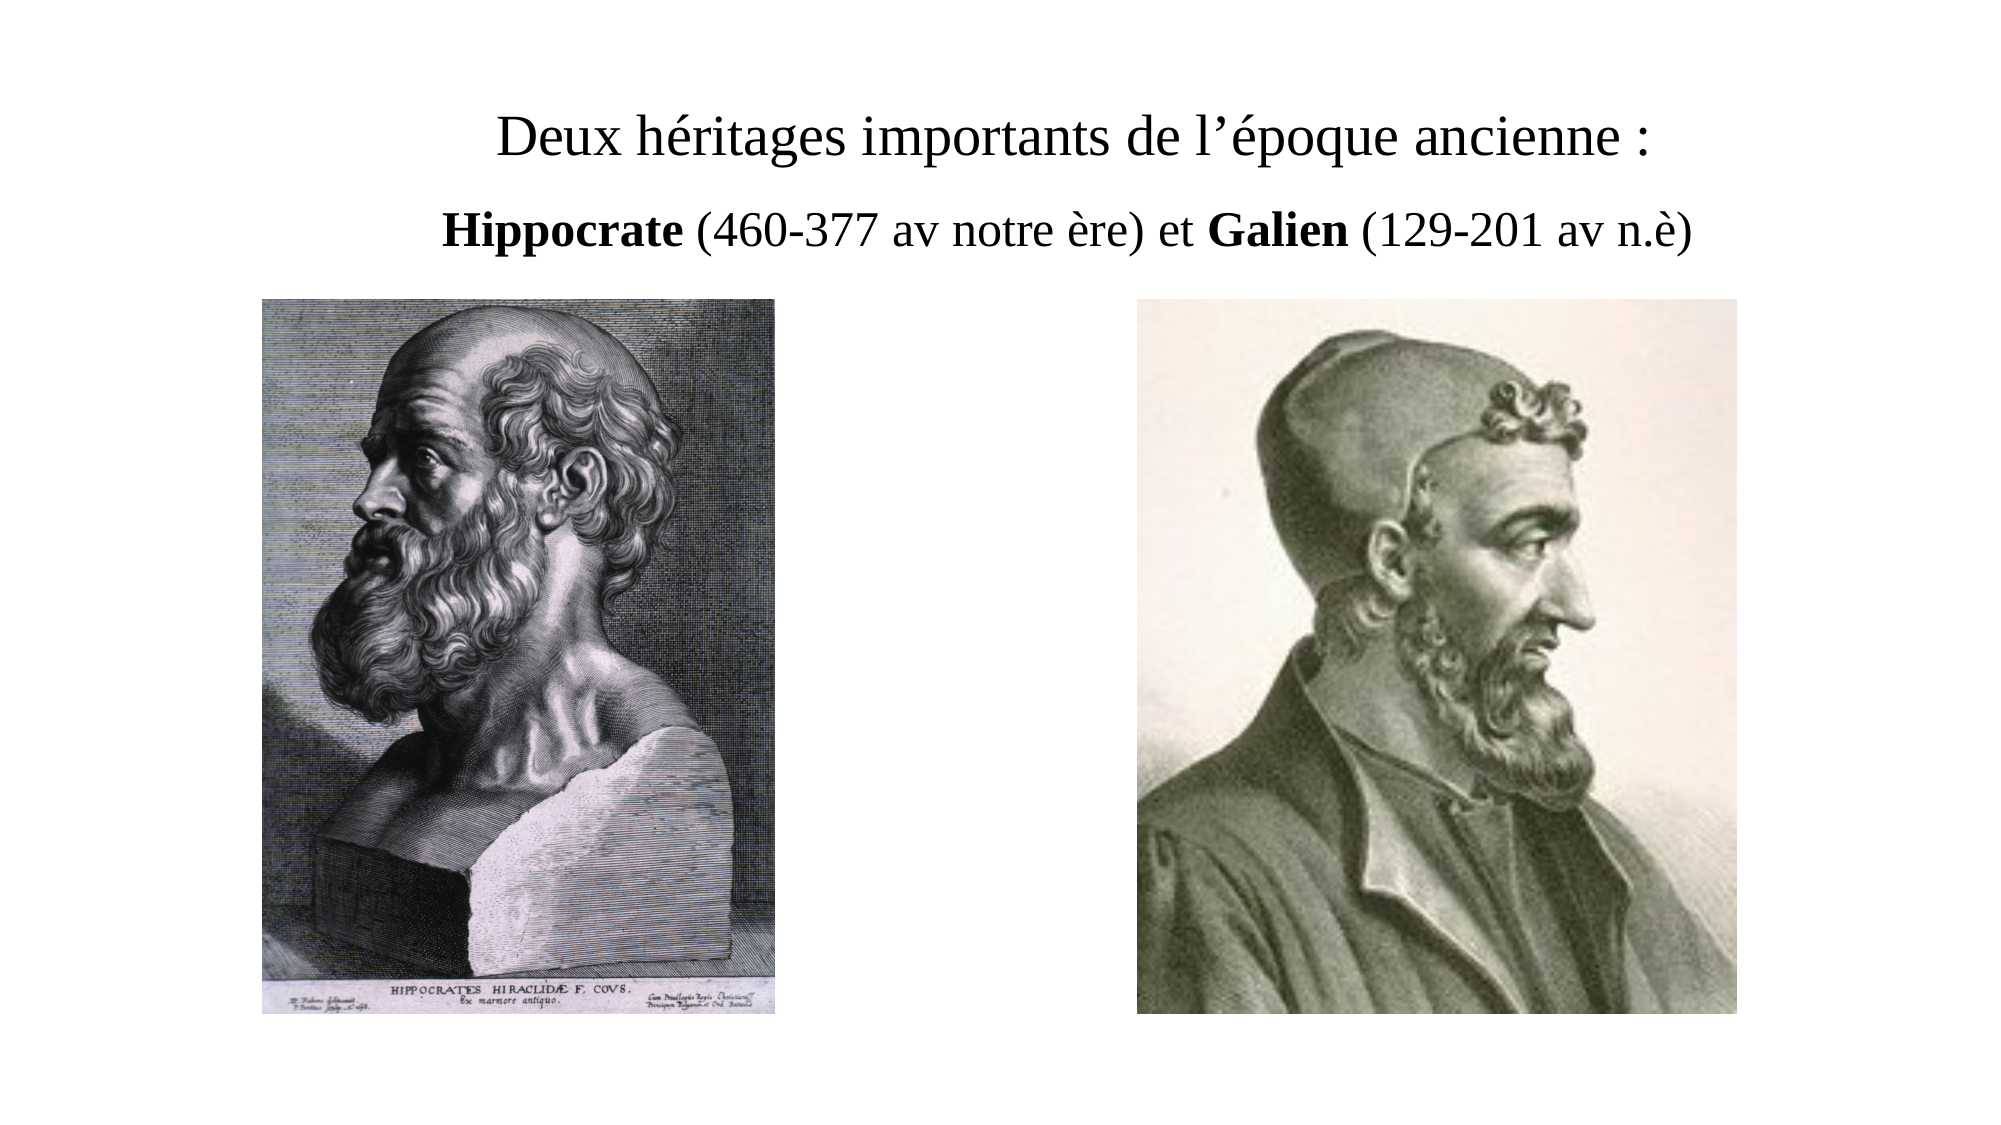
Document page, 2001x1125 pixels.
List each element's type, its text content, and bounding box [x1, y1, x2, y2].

picture [262, 299, 775, 1014]
title Deux héritages importants de l’époque ancienne : Hippocrate (460-377 av notre ère) et Galien (129-201 av n.è) [148, 41, 2000, 278]
picture [1137, 299, 1737, 1014]
